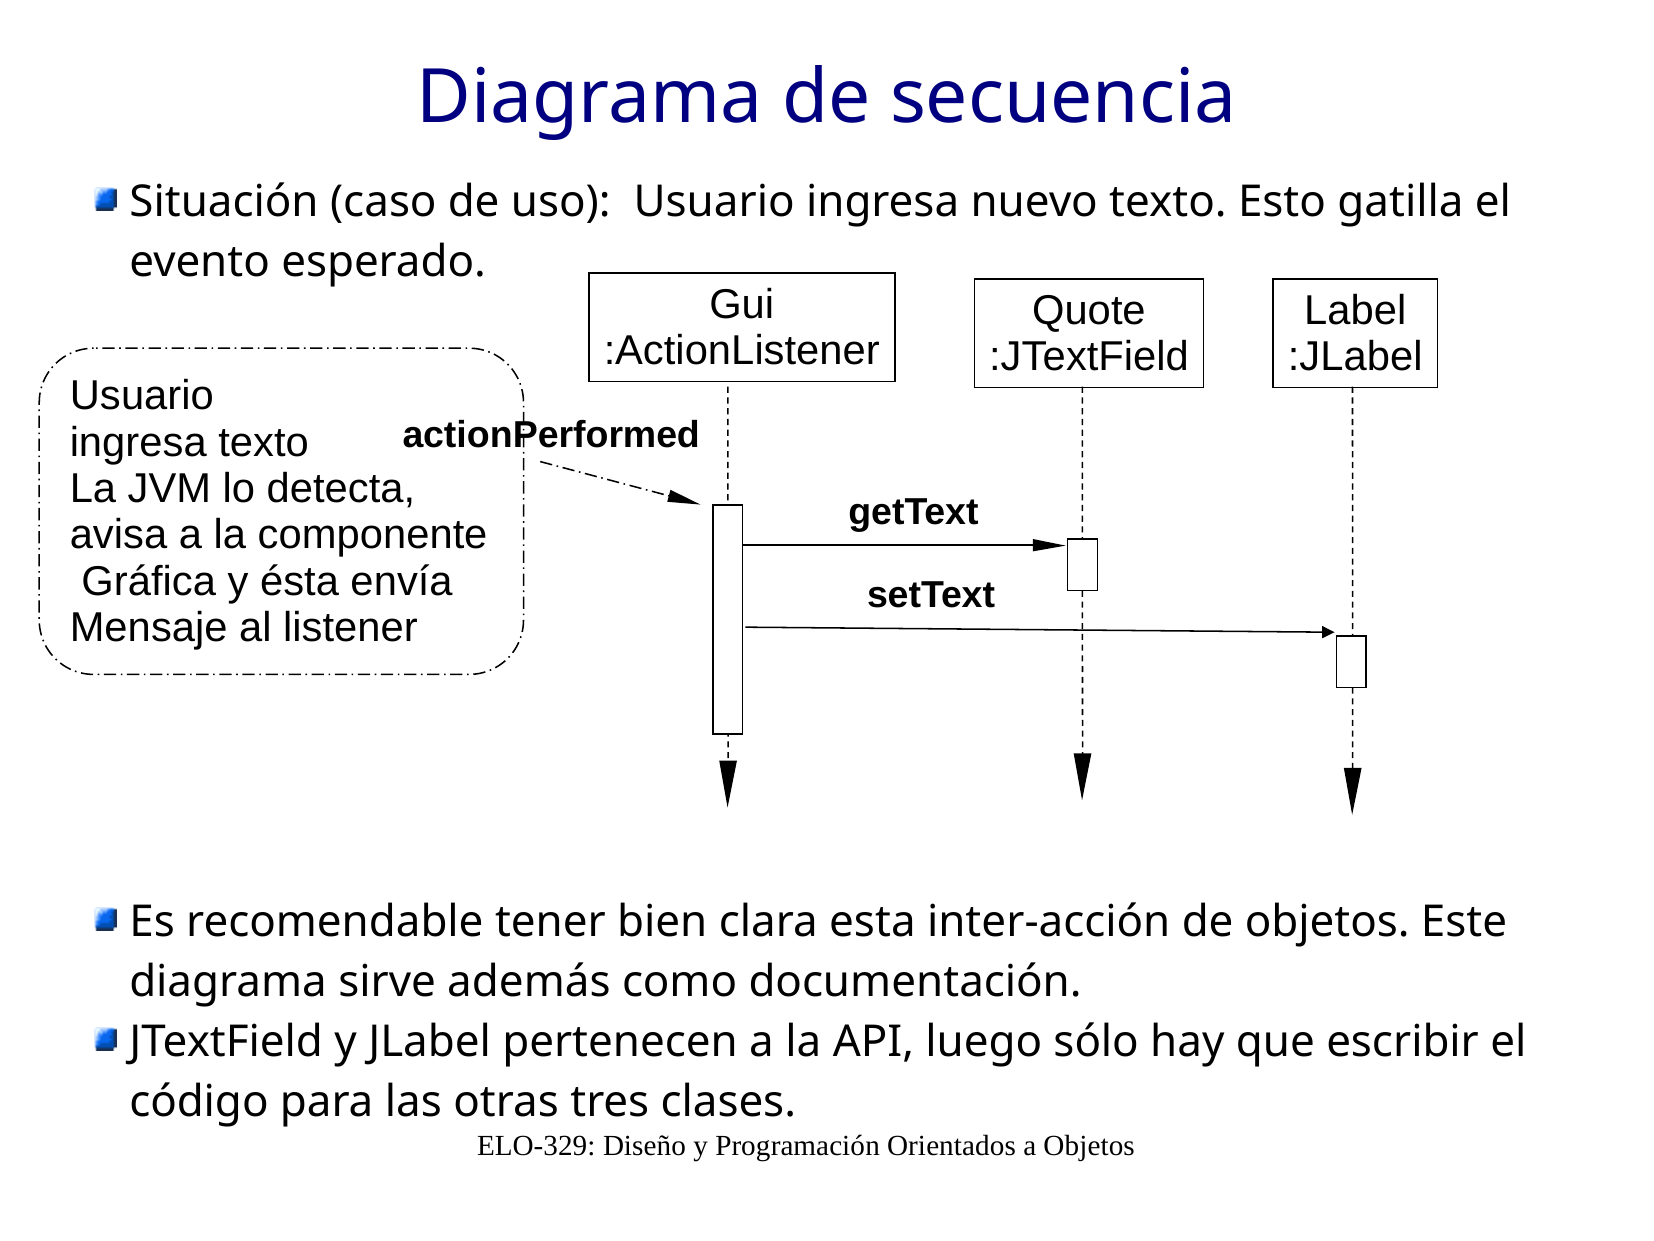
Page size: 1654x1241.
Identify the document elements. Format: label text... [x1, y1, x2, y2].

title Diagrama de secuencia [82, 43, 1571, 145]
list Situación (caso de uso): Usuario ingresa nuevo texto. Esto gatilla el evento esperado. Es recomendable tener bien clara esta inter-acción de objetos. Este diagrama sirve además como documentación. JTextField y JLabel pertenecen a la API, luego sólo hay que escribir el código para las otras tres clases. [82, 169, 1571, 1133]
text_box [713, 504, 743, 734]
text_box [1067, 538, 1098, 591]
text_box setText [852, 565, 1011, 624]
text_box [1336, 636, 1367, 688]
text_box Quote :JTextField [974, 278, 1204, 388]
text_box Gui :ActionListener [588, 272, 895, 382]
text_box Label :JLabel [1273, 278, 1438, 388]
text_box actionPerformed [387, 406, 716, 464]
text_box Usuario ingresa texto La JVM lo detecta, avisa a la componente Gráfica y ésta envía Mensaje al listener [39, 348, 524, 675]
text_box getText [833, 482, 994, 541]
